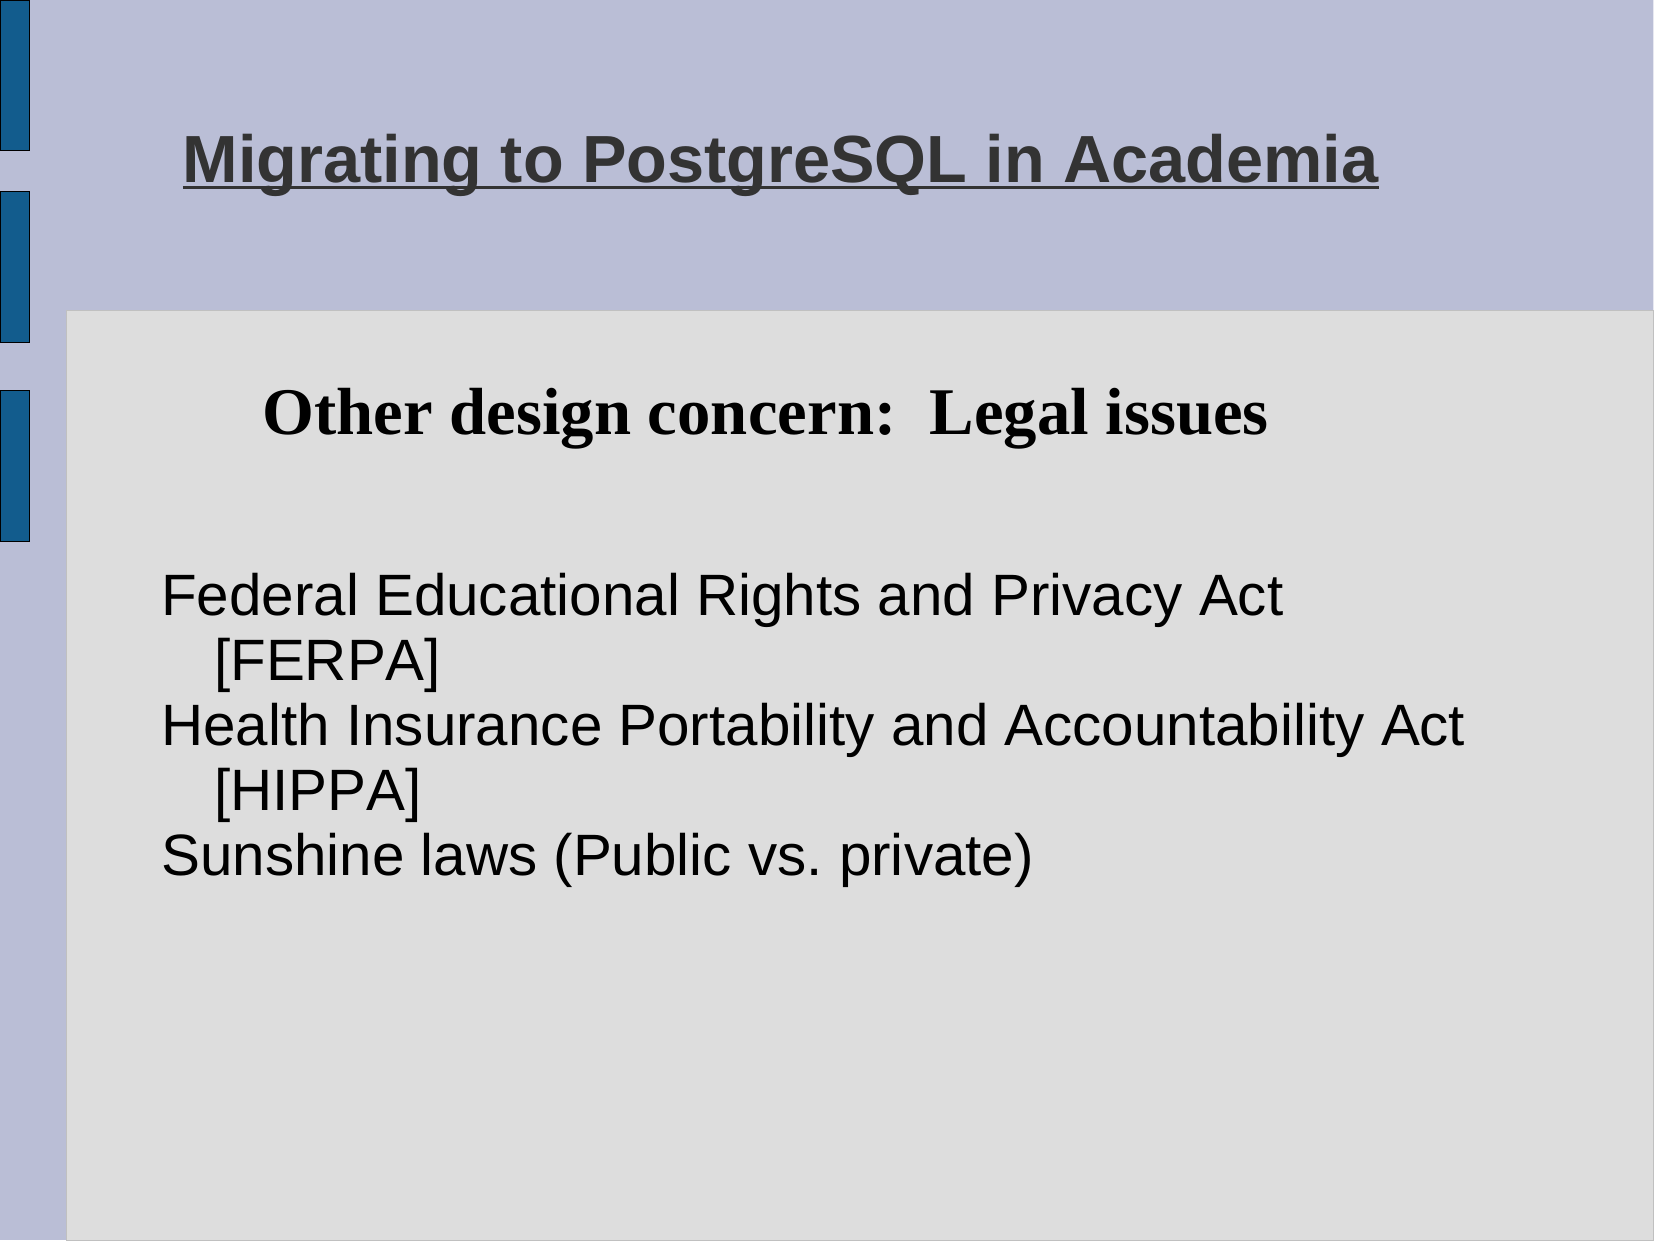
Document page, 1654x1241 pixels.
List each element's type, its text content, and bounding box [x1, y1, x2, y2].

title Migrating to PostgreSQL in Academia [75, 55, 1488, 263]
text_box Other design concern: Legal issues [262, 375, 1426, 450]
list Federal Educational Rights and Privacy Act [FERPA] Health Insurance Portability and Accountability Act [HIPPA] Sunshine laws (Public vs. private) [152, 562, 1565, 887]
